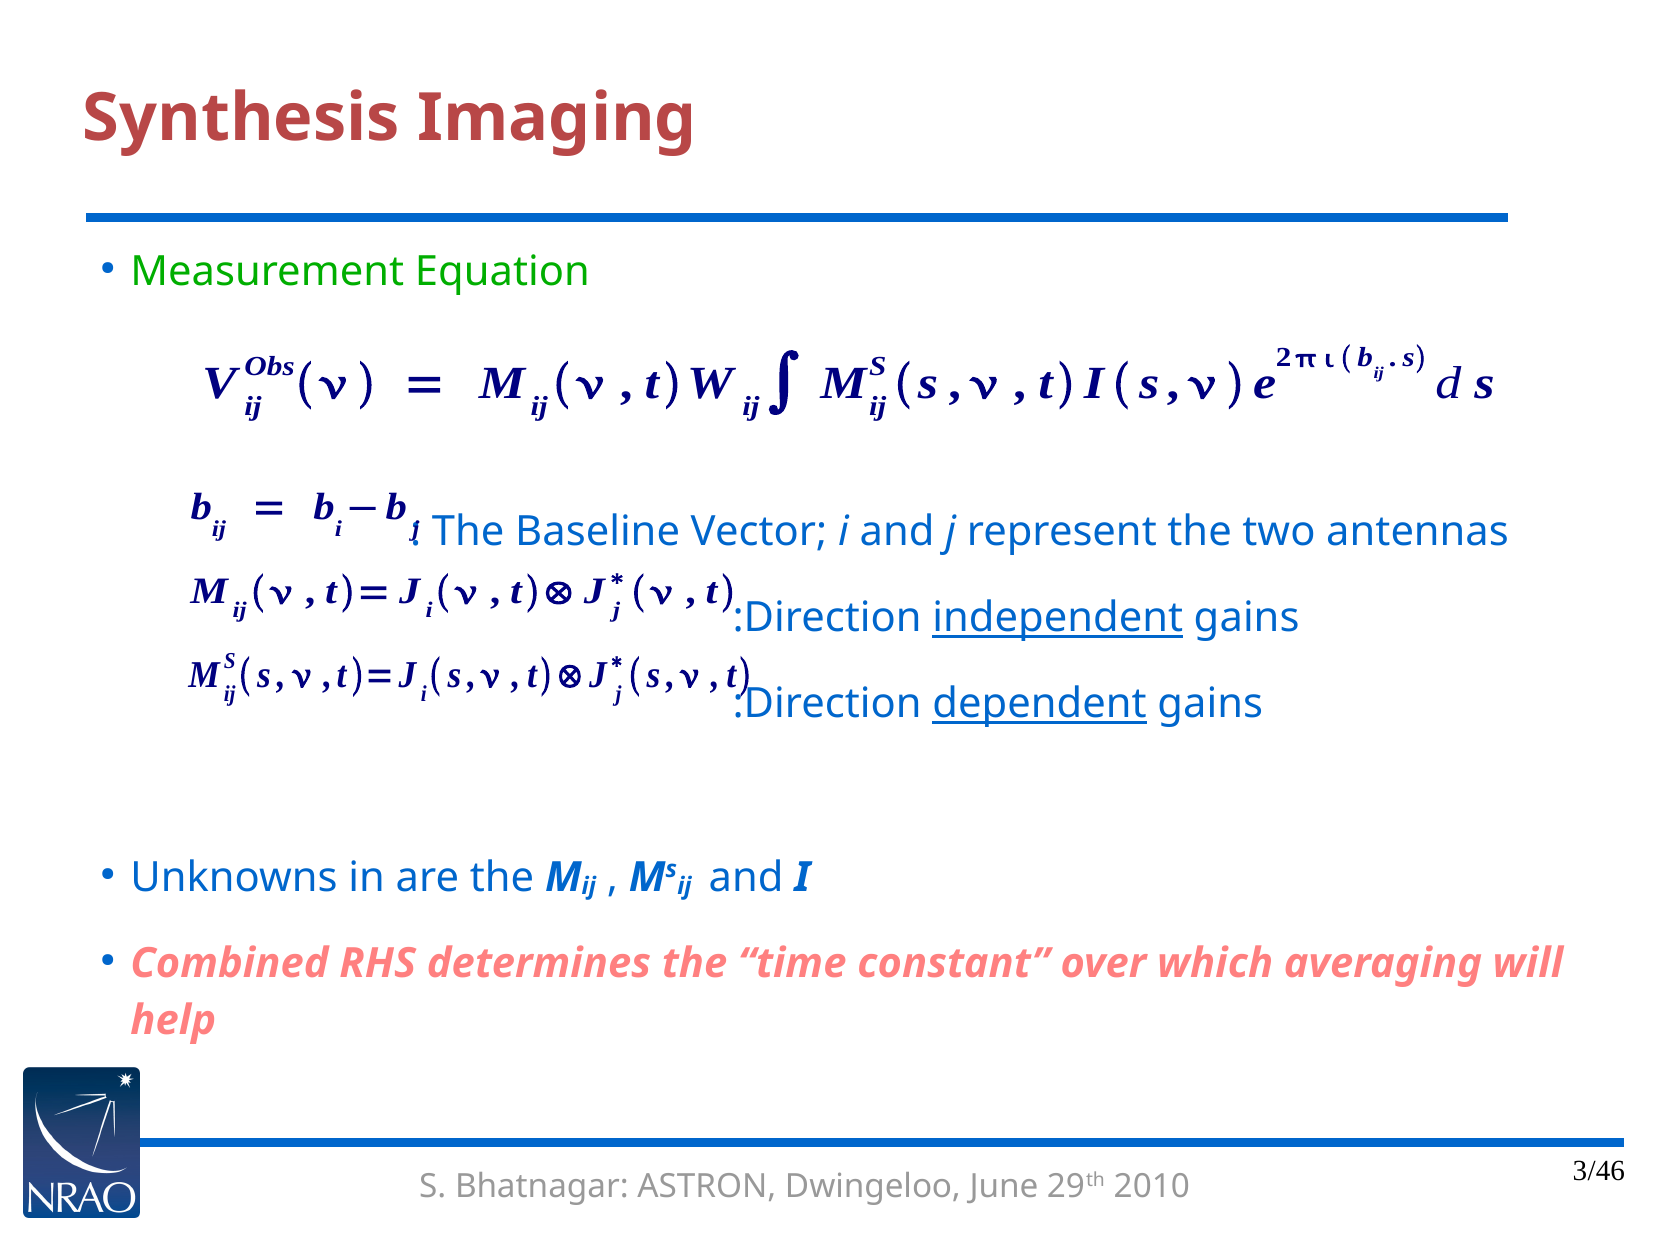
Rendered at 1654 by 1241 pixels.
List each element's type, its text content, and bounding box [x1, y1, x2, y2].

chart [177, 476, 430, 543]
picture [23, 1067, 140, 1218]
title Synthesis Imaging [82, 49, 1571, 180]
chart [189, 334, 1505, 425]
list Measurement Equation : The Baseline Vector; i and j represent the two antennas :Direction independent gains :Direction dependent gains Unknowns in are the Mij , Msij and I Combined RHS determines the “time constant” over which averaging will help [82, 240, 1571, 1128]
chart [177, 559, 748, 626]
chart [177, 642, 763, 710]
